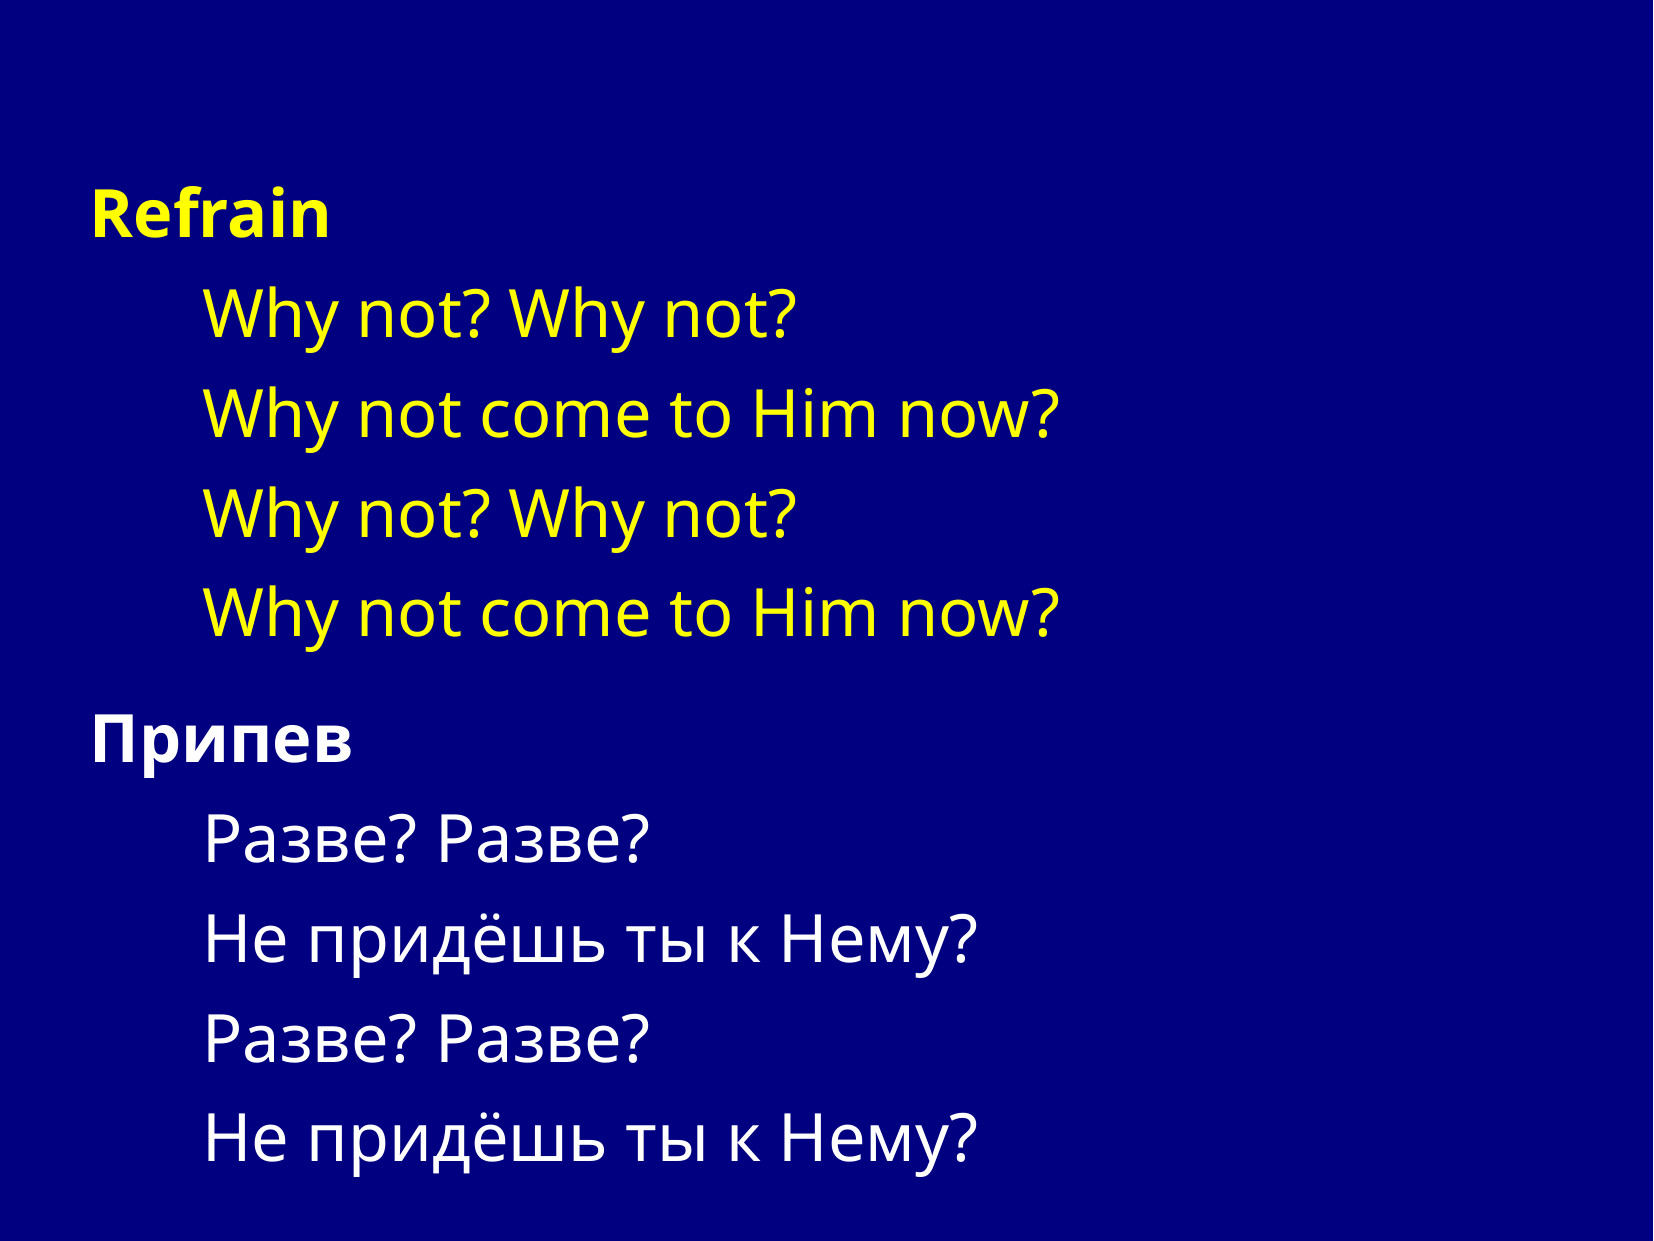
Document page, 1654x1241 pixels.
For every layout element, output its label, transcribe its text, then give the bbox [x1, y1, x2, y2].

text_box Refrain Why not? Why not? Why not come to Him now? Why not? Why not? Why not come to Him now? [75, 150, 1576, 638]
text_box Припев Разве? Разве? Не придёшь ты к Нему? Разве? Разве? Не придёшь ты к Нему? [75, 675, 1576, 1163]
